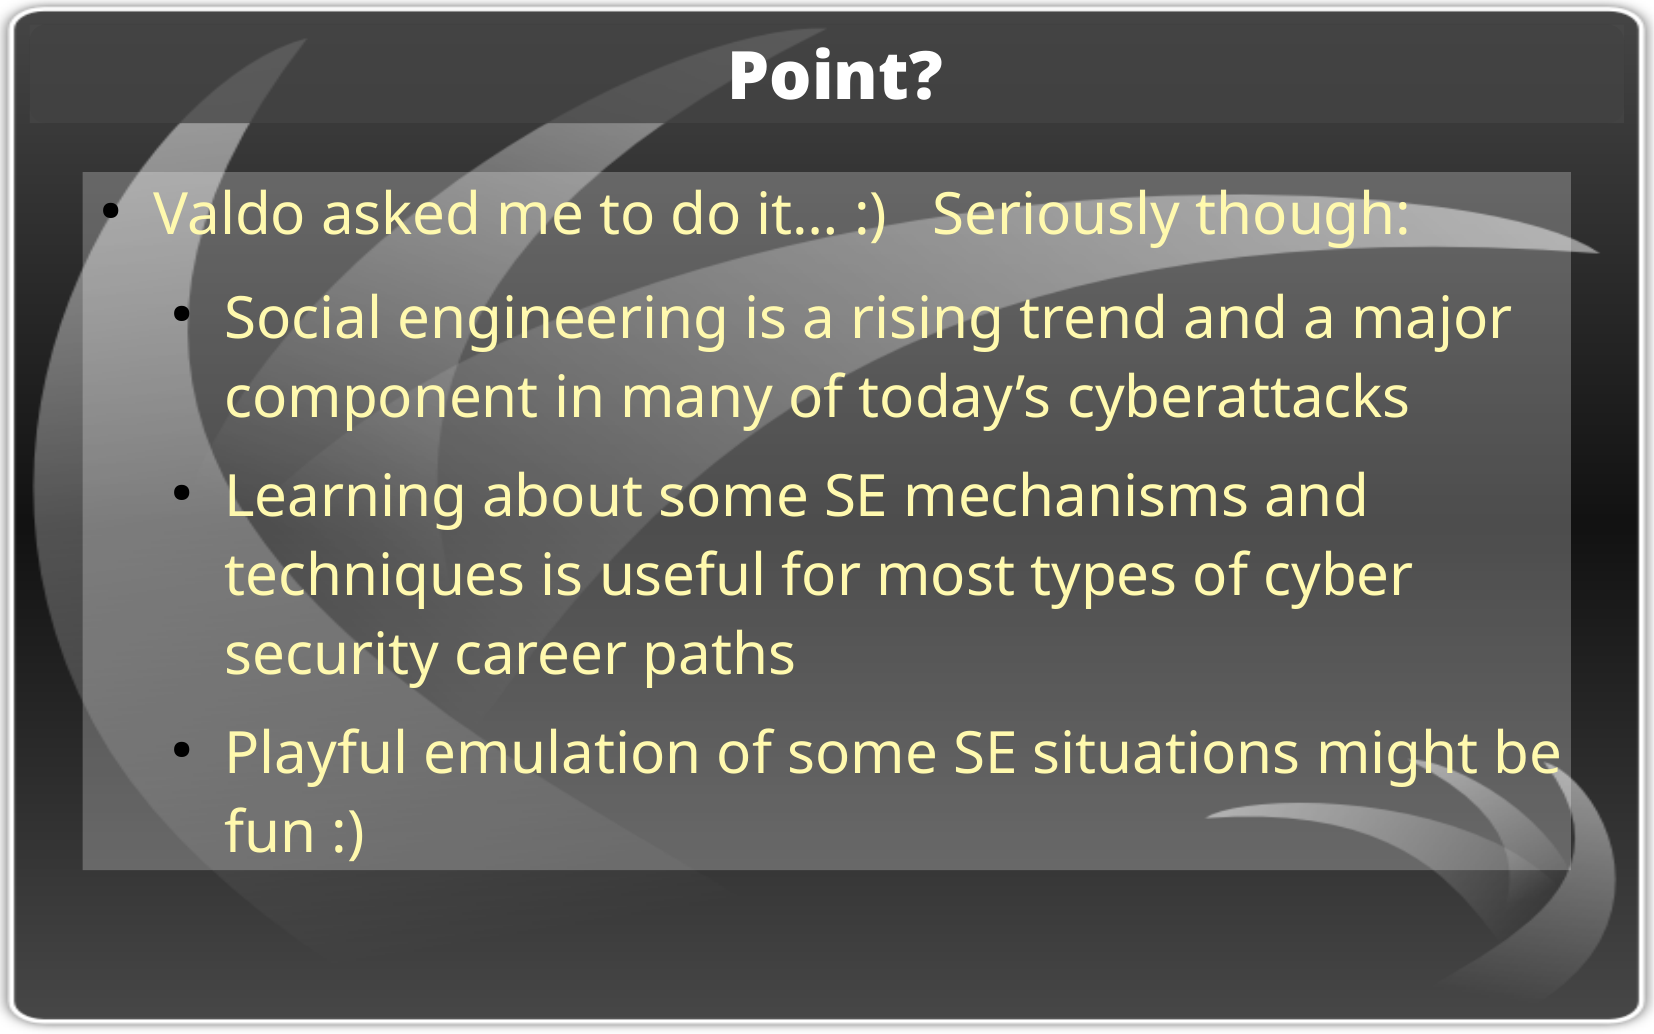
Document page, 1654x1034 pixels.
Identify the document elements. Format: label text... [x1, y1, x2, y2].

title Point? [29, 24, 1625, 124]
picture [0, 0, 1654, 1034]
list Valdo asked me to do it… :) Seriously though: Social engineering is a rising trend and a major component in many of today’s cyberattacks Learning about some SE mechanisms and techniques is useful for most types of cyber security career paths Playful emulation of some SE situations might be fun :) [82, 172, 1571, 851]
